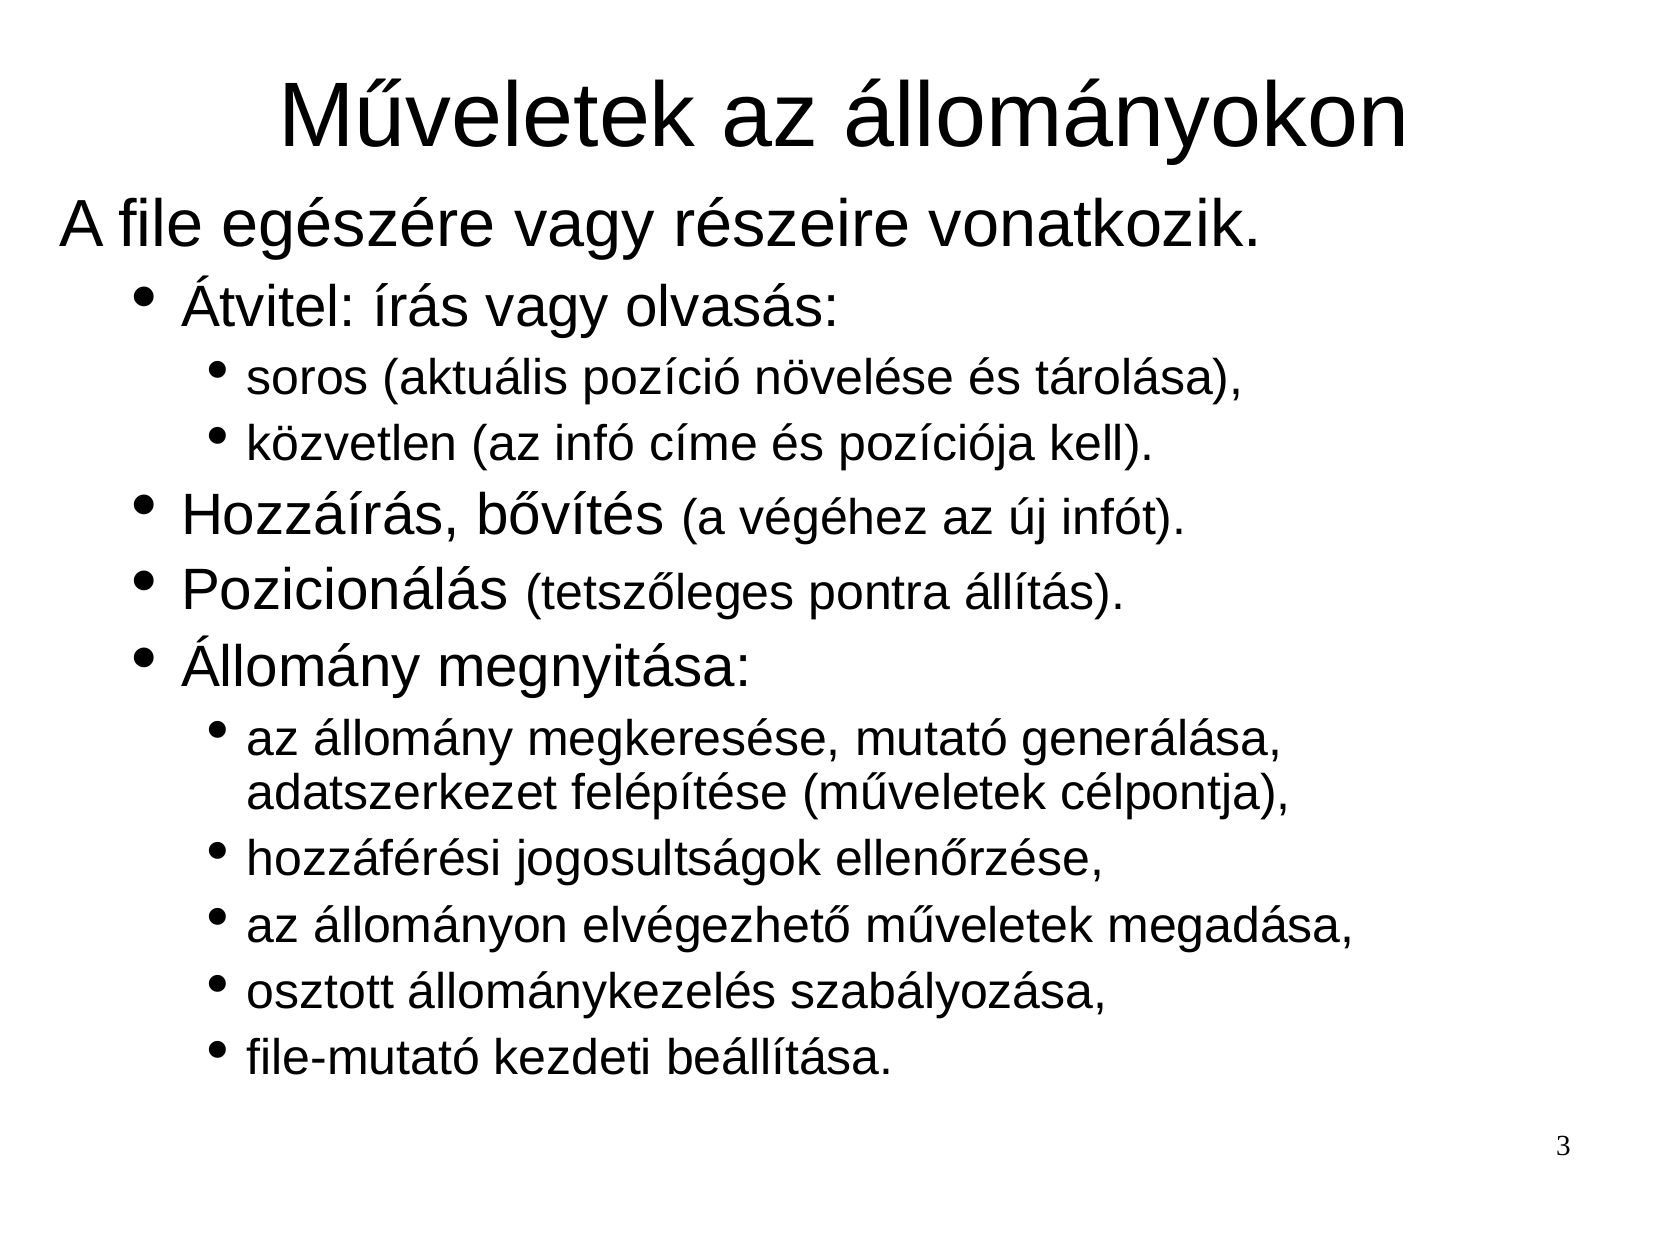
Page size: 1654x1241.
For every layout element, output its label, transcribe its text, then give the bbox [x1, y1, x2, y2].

list A file egészére vagy részeire vonatkozik. Átvitel: írás vagy olvasás: soros (aktuális pozíció növelése és tárolása), közvetlen (az infó címe és pozíciója kell). Hozzáírás, bővítés (a végéhez az új infót). Pozicionálás (tetszőleges pontra állítás). Állomány megnyitása: az állomány megkeresése, mutató generálása, adatszerkezet felépítése (műveletek célpontja), hozzáférési jogosultságok ellenőrzése, az állományon elvégezhető műveletek megadása, osztott állománykezelés szabályozása, file-mutató kezdeti beállítása. [44, 181, 1568, 1192]
title Műveletek az állományokon [124, 6, 1530, 181]
